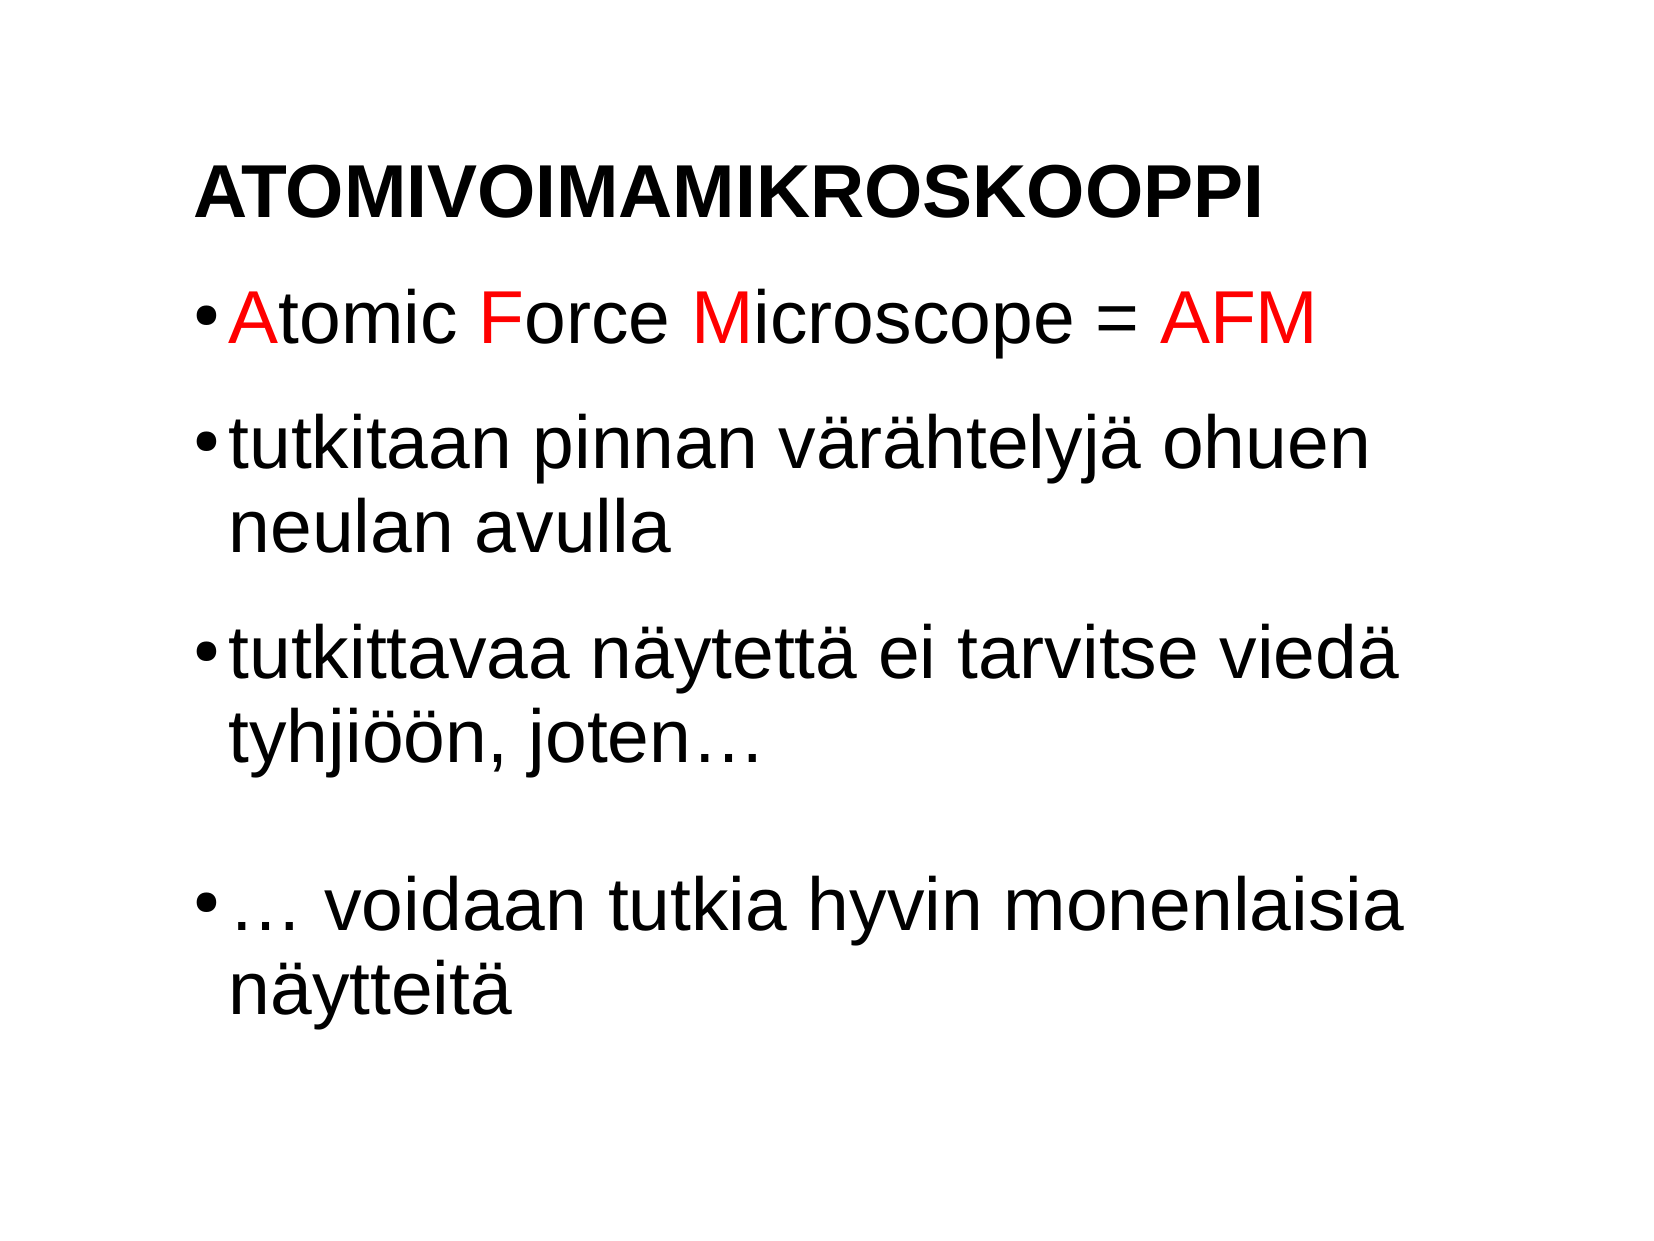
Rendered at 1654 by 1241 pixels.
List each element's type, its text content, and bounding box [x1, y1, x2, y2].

text_box ATOMIVOIMAMIKROSKOOPPI Atomic Force Microscope = AFM tutkitaan pinnan värähtelyjä ohuen neulan avulla tutkittavaa näytettä ei tarvitse viedä tyhjiöön, joten… … voidaan tutkia hyvin monenlaisia näytteitä [178, 141, 1512, 1040]
